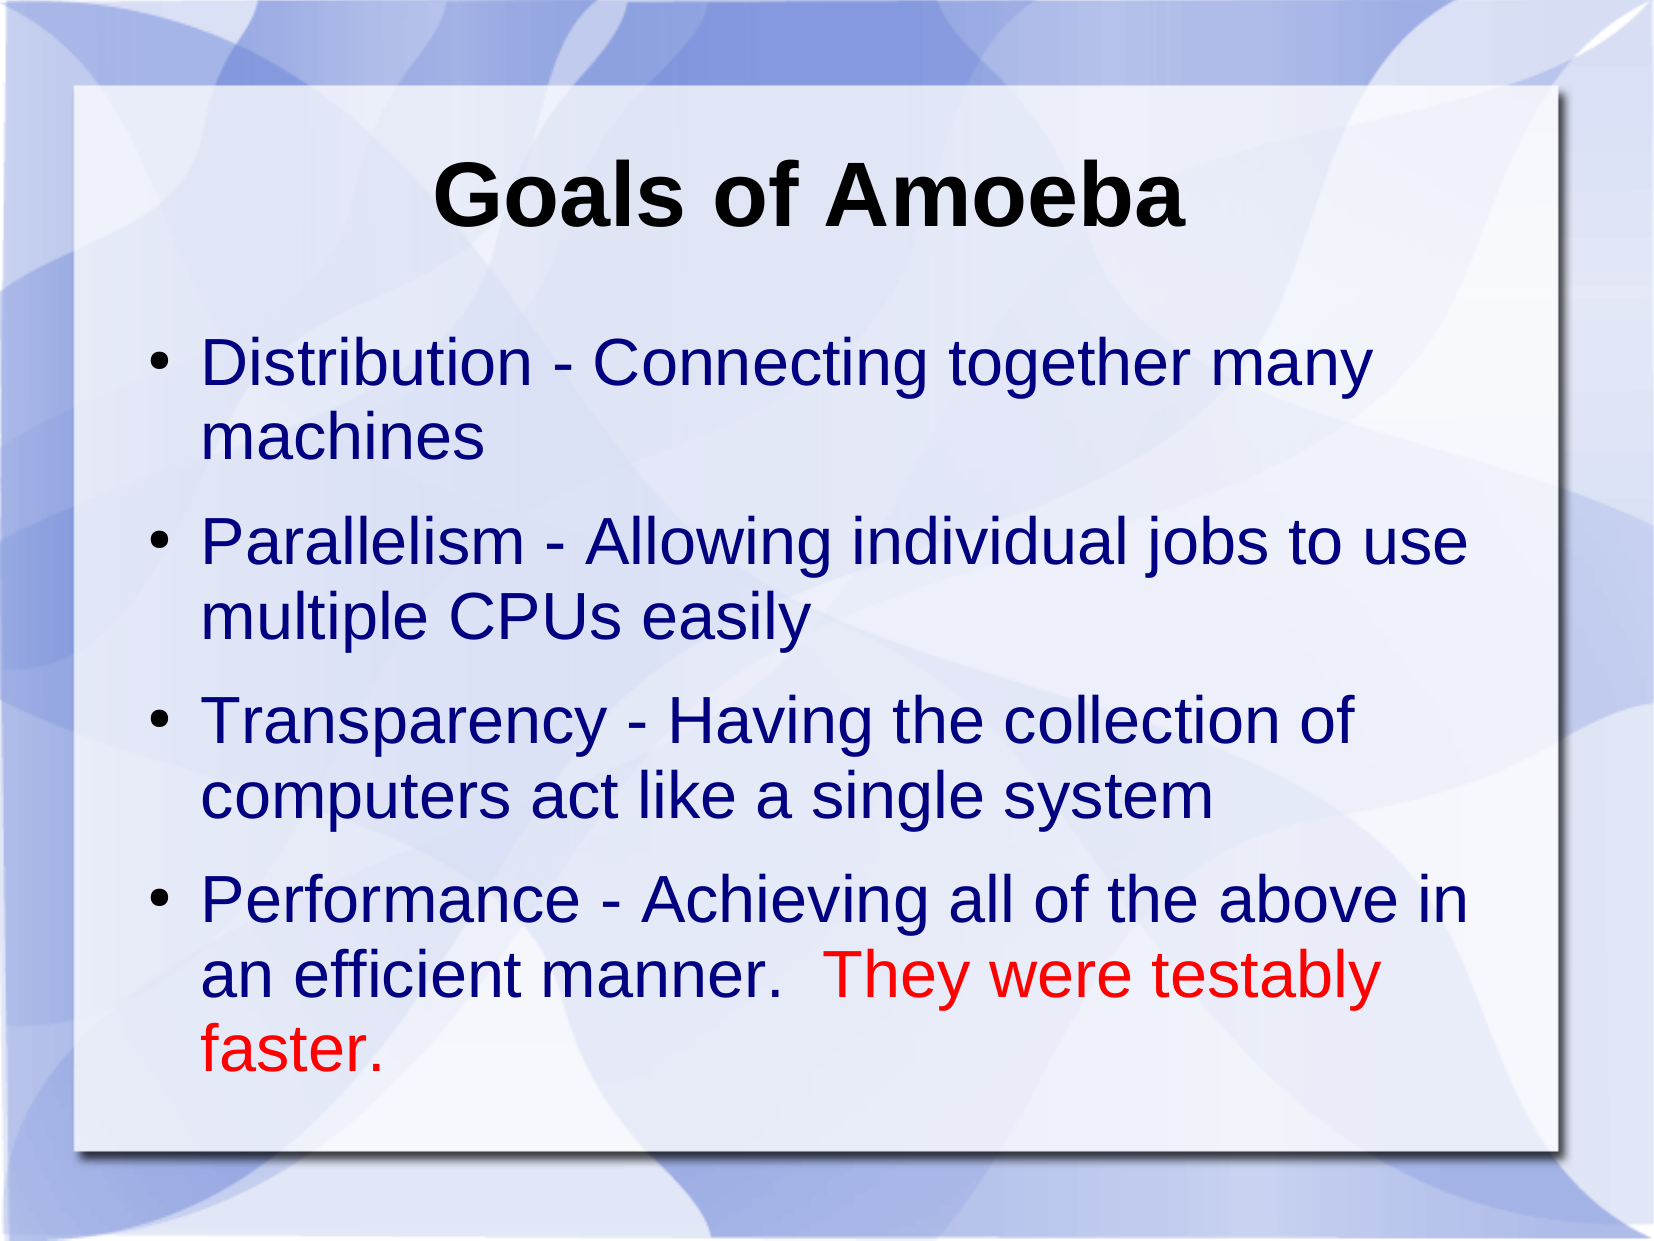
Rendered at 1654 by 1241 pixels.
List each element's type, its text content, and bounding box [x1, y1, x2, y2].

title Goals of Amoeba [82, 98, 1536, 291]
picture [0, 0, 1654, 1241]
list Distribution - Connecting together many machines Parallelism - Allowing individual jobs to use multiple CPUs easily Transparency - Having the collection of computers act like a single system Performance - Achieving all of the above in an efficient manner. They were testably faster. [129, 324, 1489, 1129]
